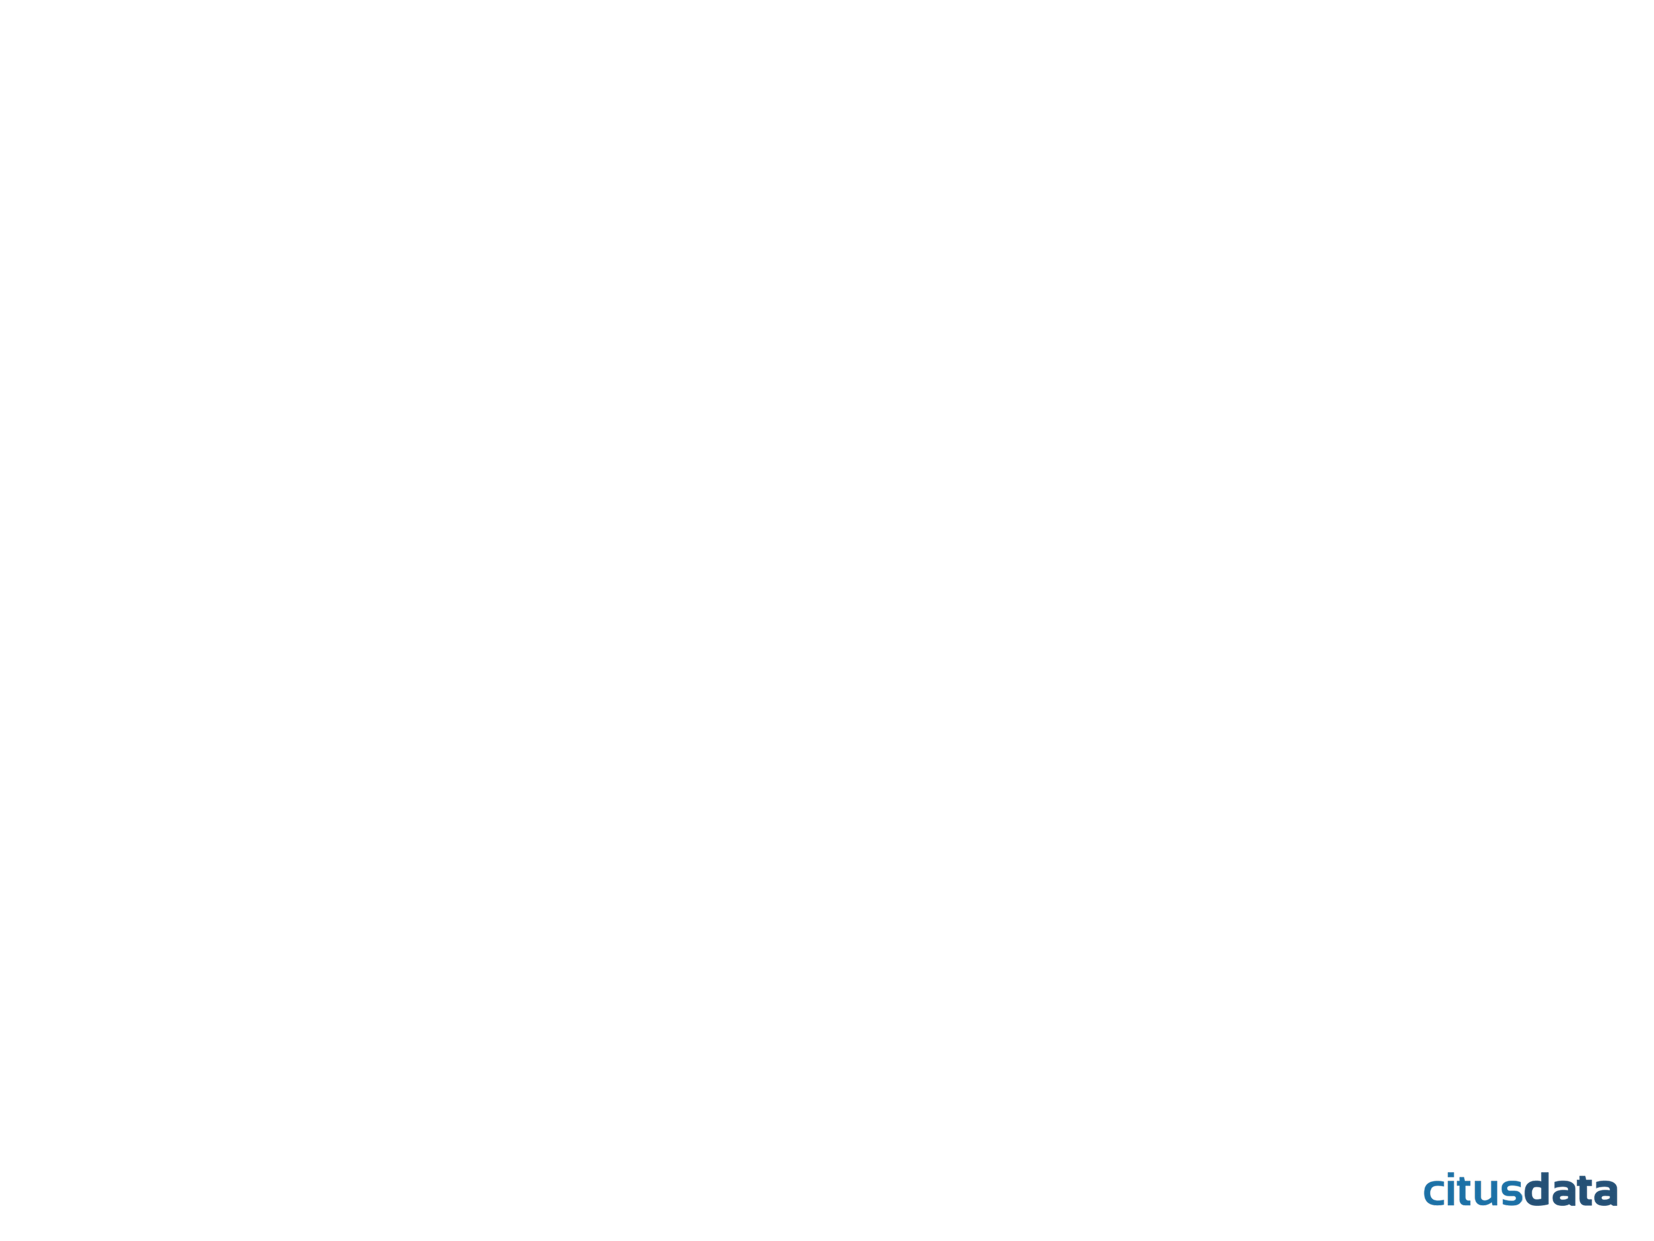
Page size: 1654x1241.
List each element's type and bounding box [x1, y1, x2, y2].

picture [1420, 1167, 1622, 1209]
